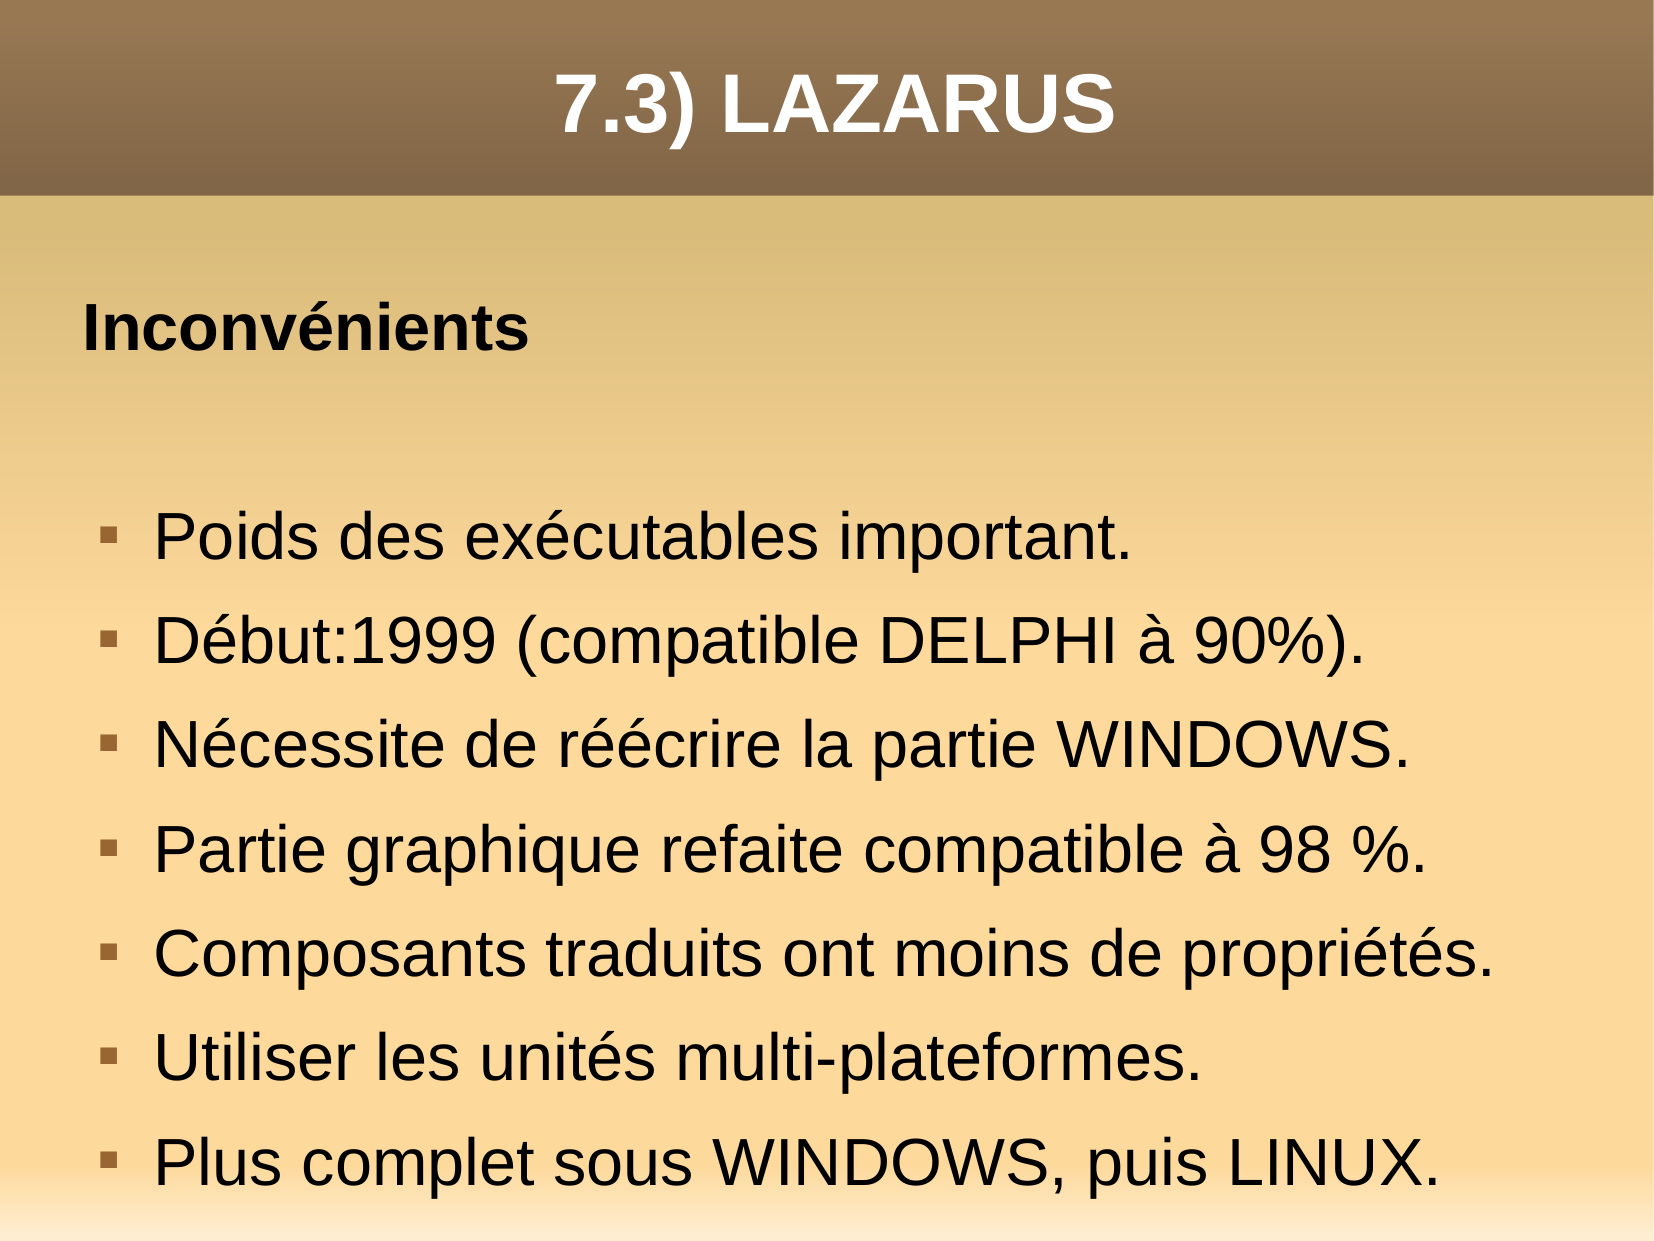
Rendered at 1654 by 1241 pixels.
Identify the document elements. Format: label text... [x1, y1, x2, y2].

list Inconvénients Poids des exécutables important. Début:1999 (compatible DELPHI à 90%). Nécessite de réécrire la partie WINDOWS. Partie graphique refaite compatible à 98 %. Composants traduits ont moins de propriétés. Utiliser les unités multi-plateformes. Plus complet sous WINDOWS, puis LINUX. [82, 290, 1571, 1200]
picture [0, 0, 1654, 1241]
title 7.3) LAZARUS [76, 0, 1565, 208]
